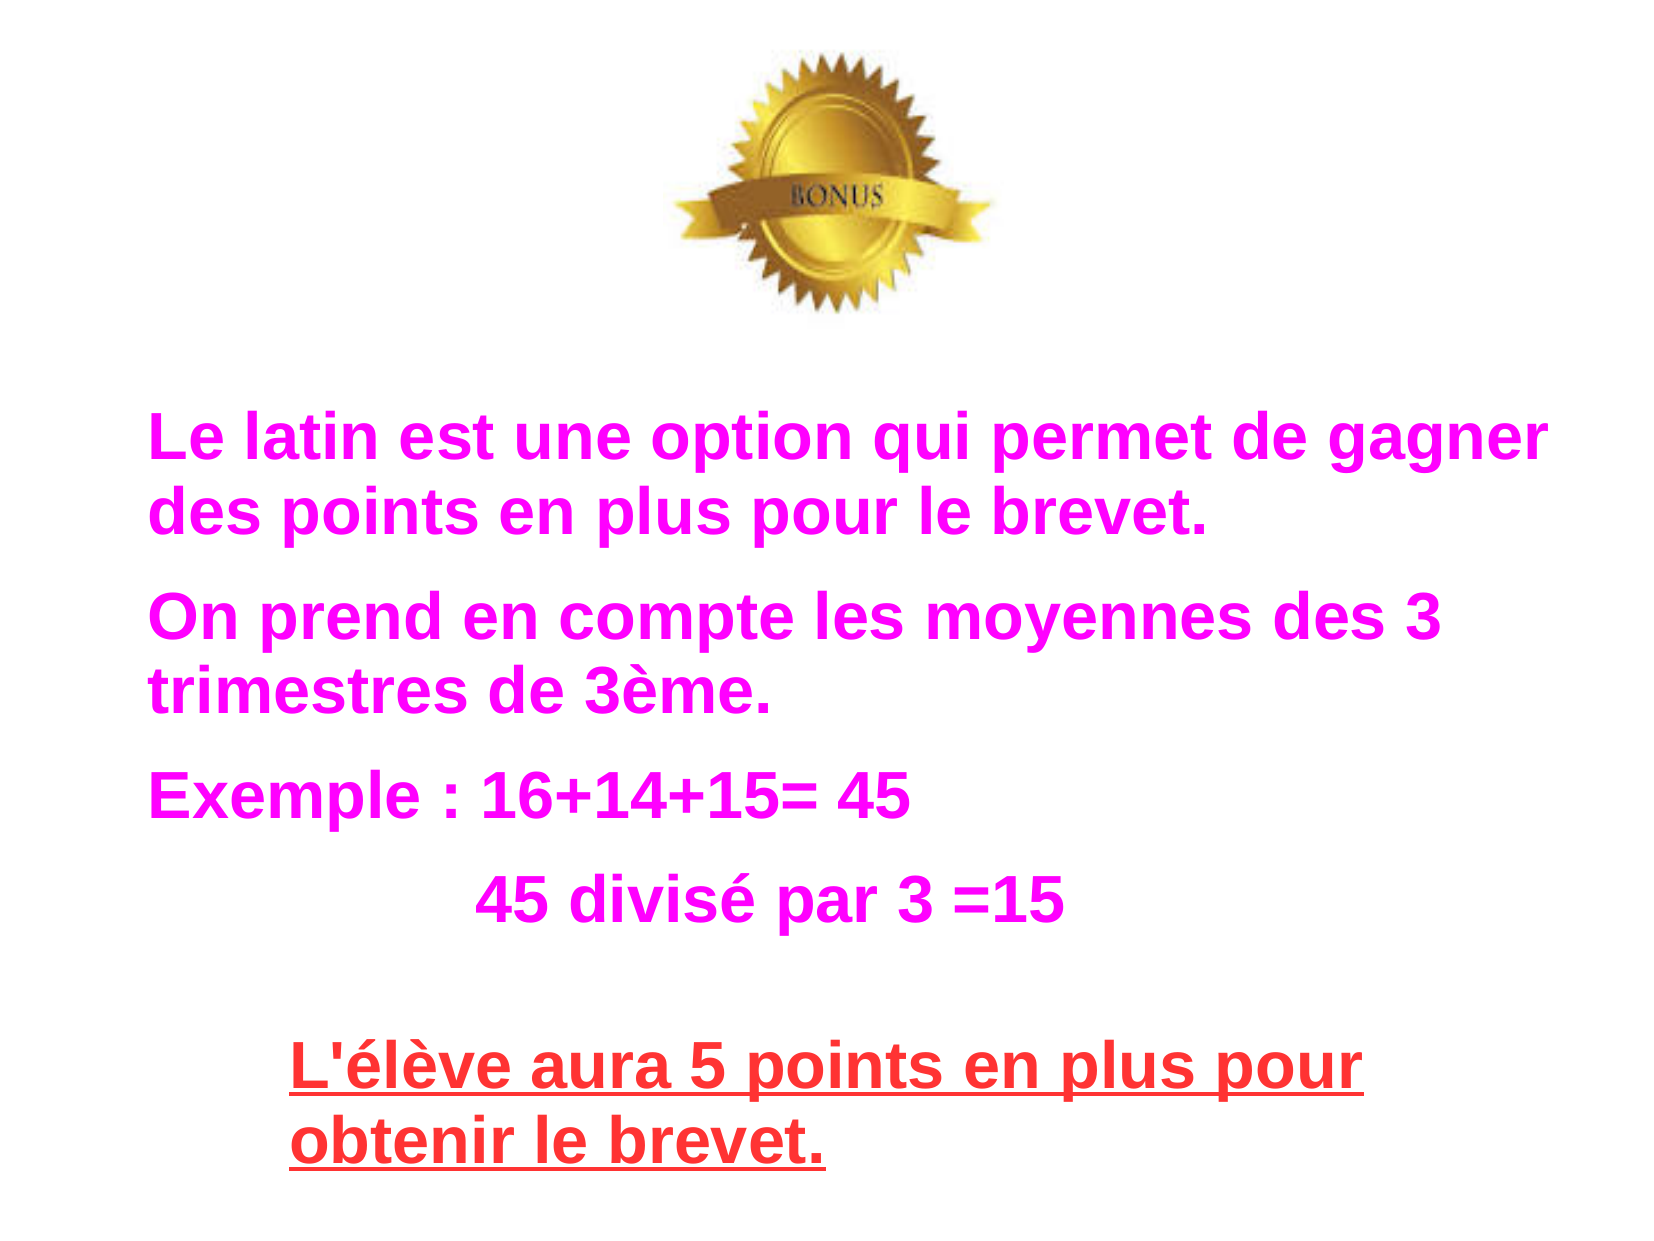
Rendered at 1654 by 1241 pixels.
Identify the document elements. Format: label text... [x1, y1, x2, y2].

list Le latin est une option qui permet de gagner des points en plus pour le brevet. On prend en compte les moyennes des 3 trimestres de 3ème. Exemple : 16+14+15= 45 45 divisé par 3 =15 L'élève aura 5 points en plus pour obtenir le brevet. [76, 295, 1565, 1178]
picture [663, 29, 1004, 339]
